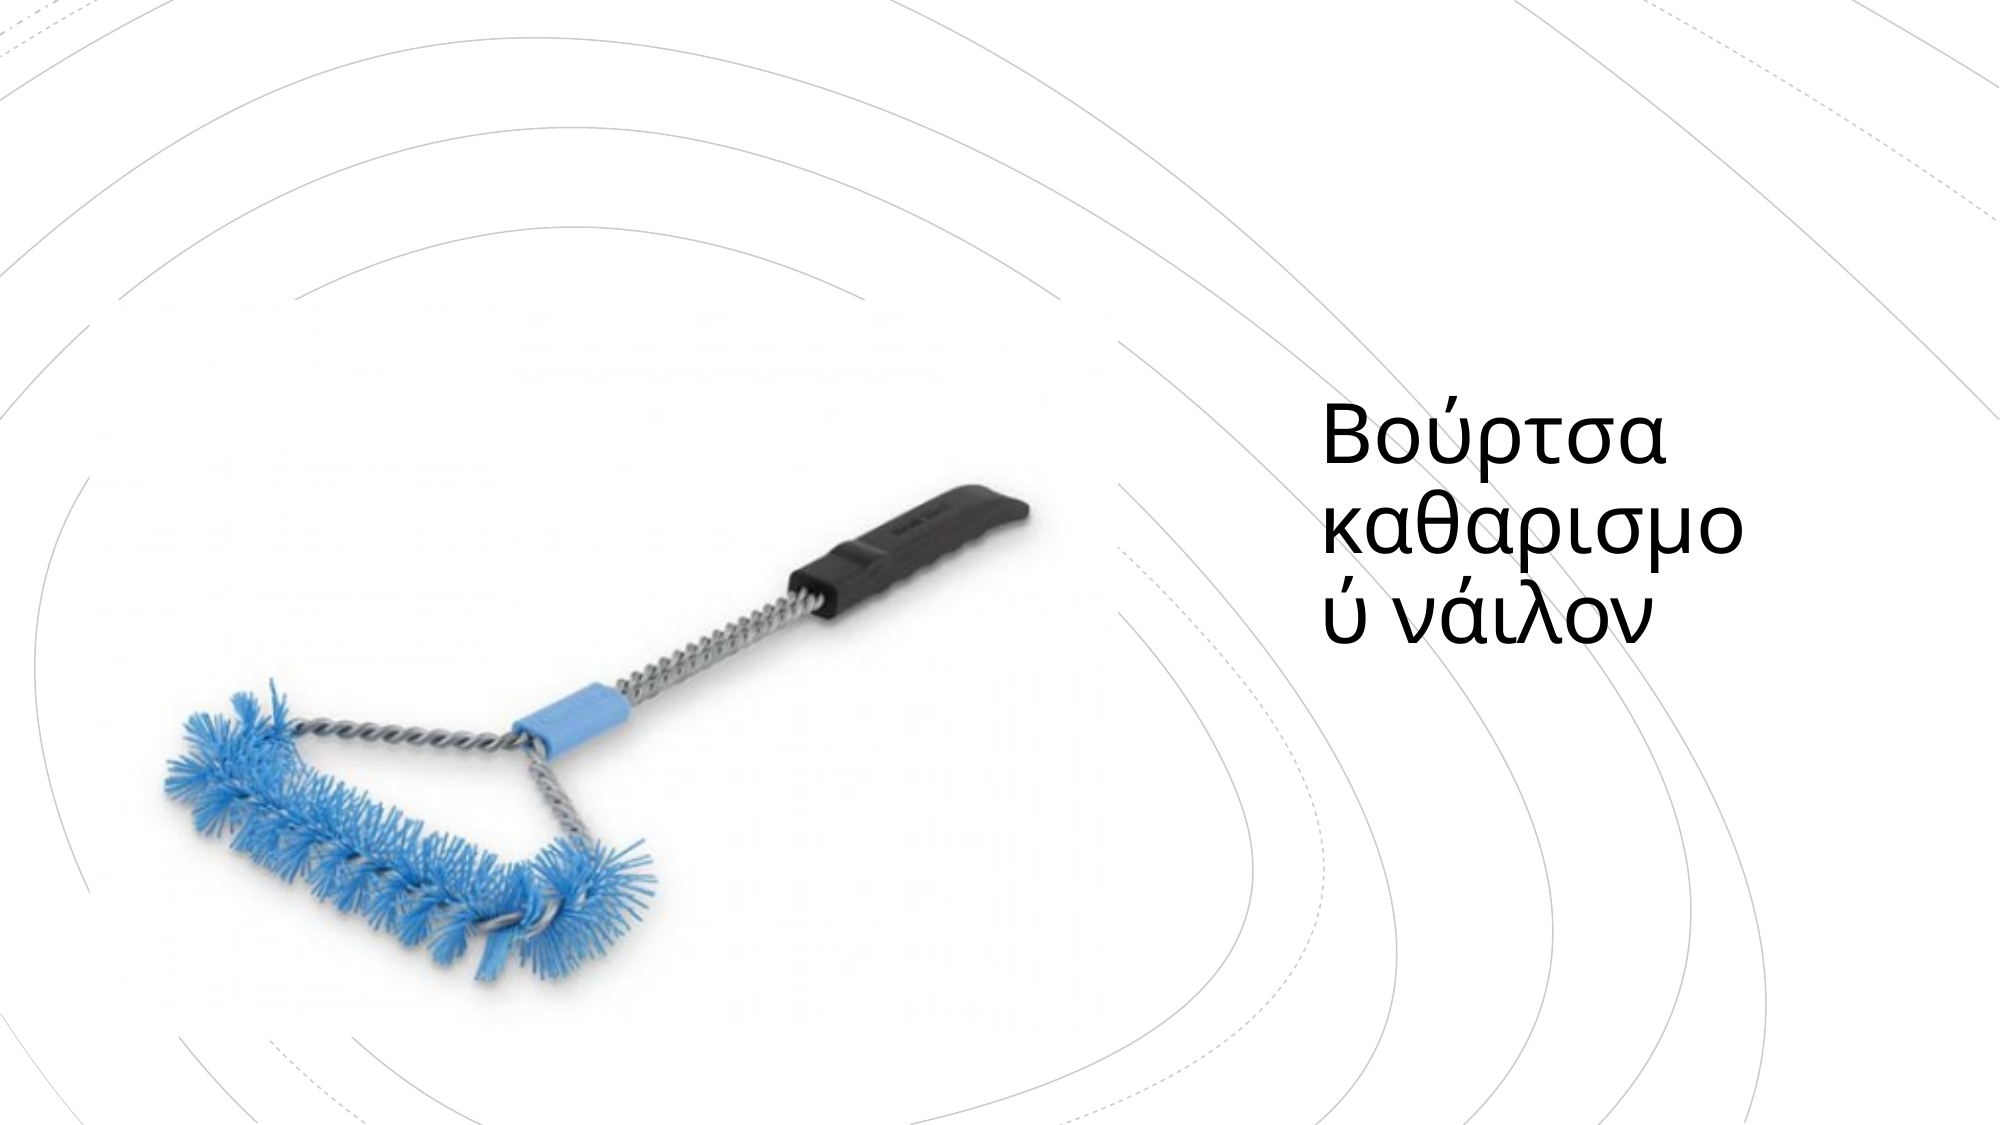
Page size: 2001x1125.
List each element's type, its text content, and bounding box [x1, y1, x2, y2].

picture [89, 300, 1168, 1037]
title Βούρτσα καθαρισμού νάιλον [1304, 263, 1785, 669]
